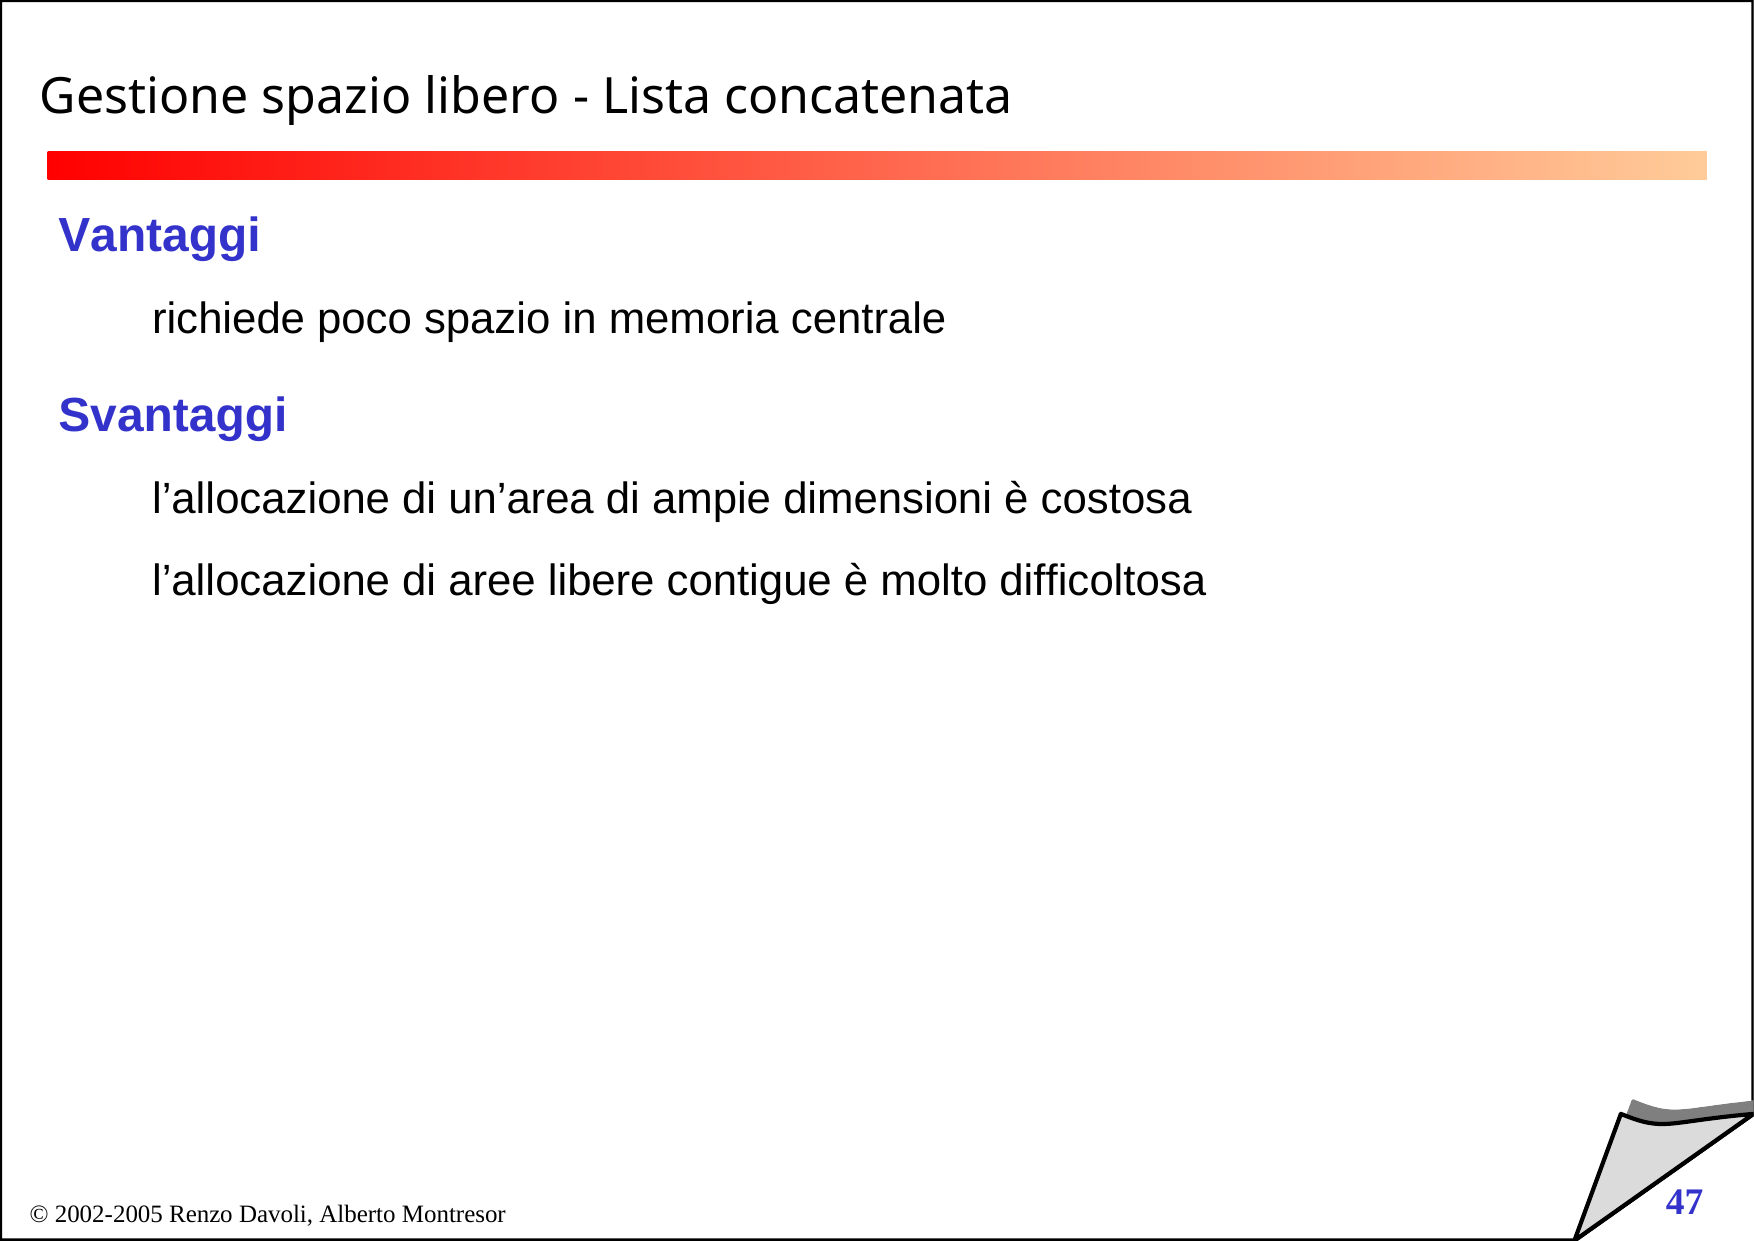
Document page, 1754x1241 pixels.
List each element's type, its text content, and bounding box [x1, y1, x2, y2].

text_box 6-11 [1074, 152, 1078, 179]
text_box Start [1469, 152, 1474, 179]
list Vantaggi richiede poco spazio in memoria centrale Svantaggi l’allocazione di un’area di ampie dimensioni è costosa l’allocazione di aree libere contigue è molto difficoltosa [58, 206, 1695, 815]
title Gestione spazio libero - Lista concatenata [40, 49, 1713, 144]
